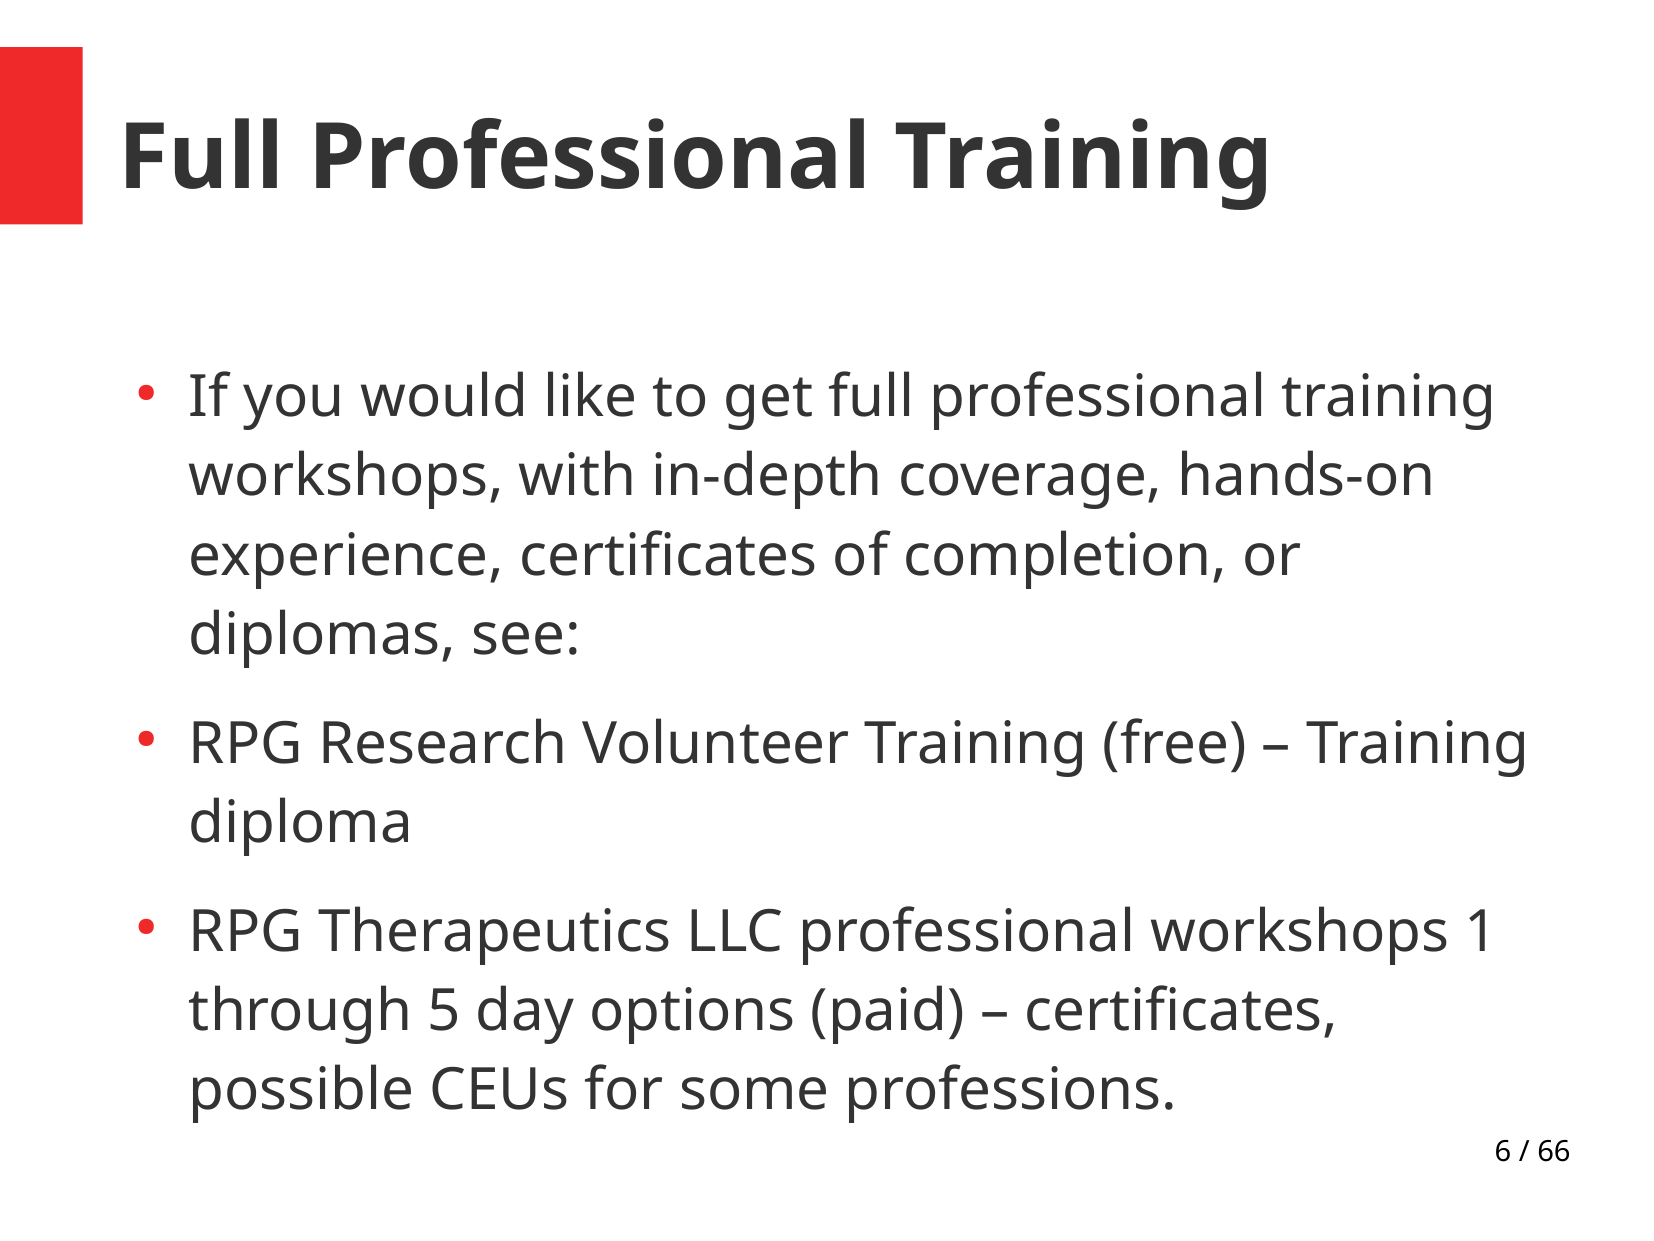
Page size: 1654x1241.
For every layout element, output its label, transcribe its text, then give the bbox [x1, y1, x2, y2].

list If you would like to get full professional training workshops, with in-depth coverage, hands-on experience, certificates of completion, or diplomas, see: RPG Research Volunteer Training (free) – Training diploma RPG Therapeutics LLC professional workshops 1 through 5 day options (paid) – certificates, possible CEUs for some professions. [118, 354, 1536, 1074]
title Full Professional Training [118, 49, 1571, 257]
